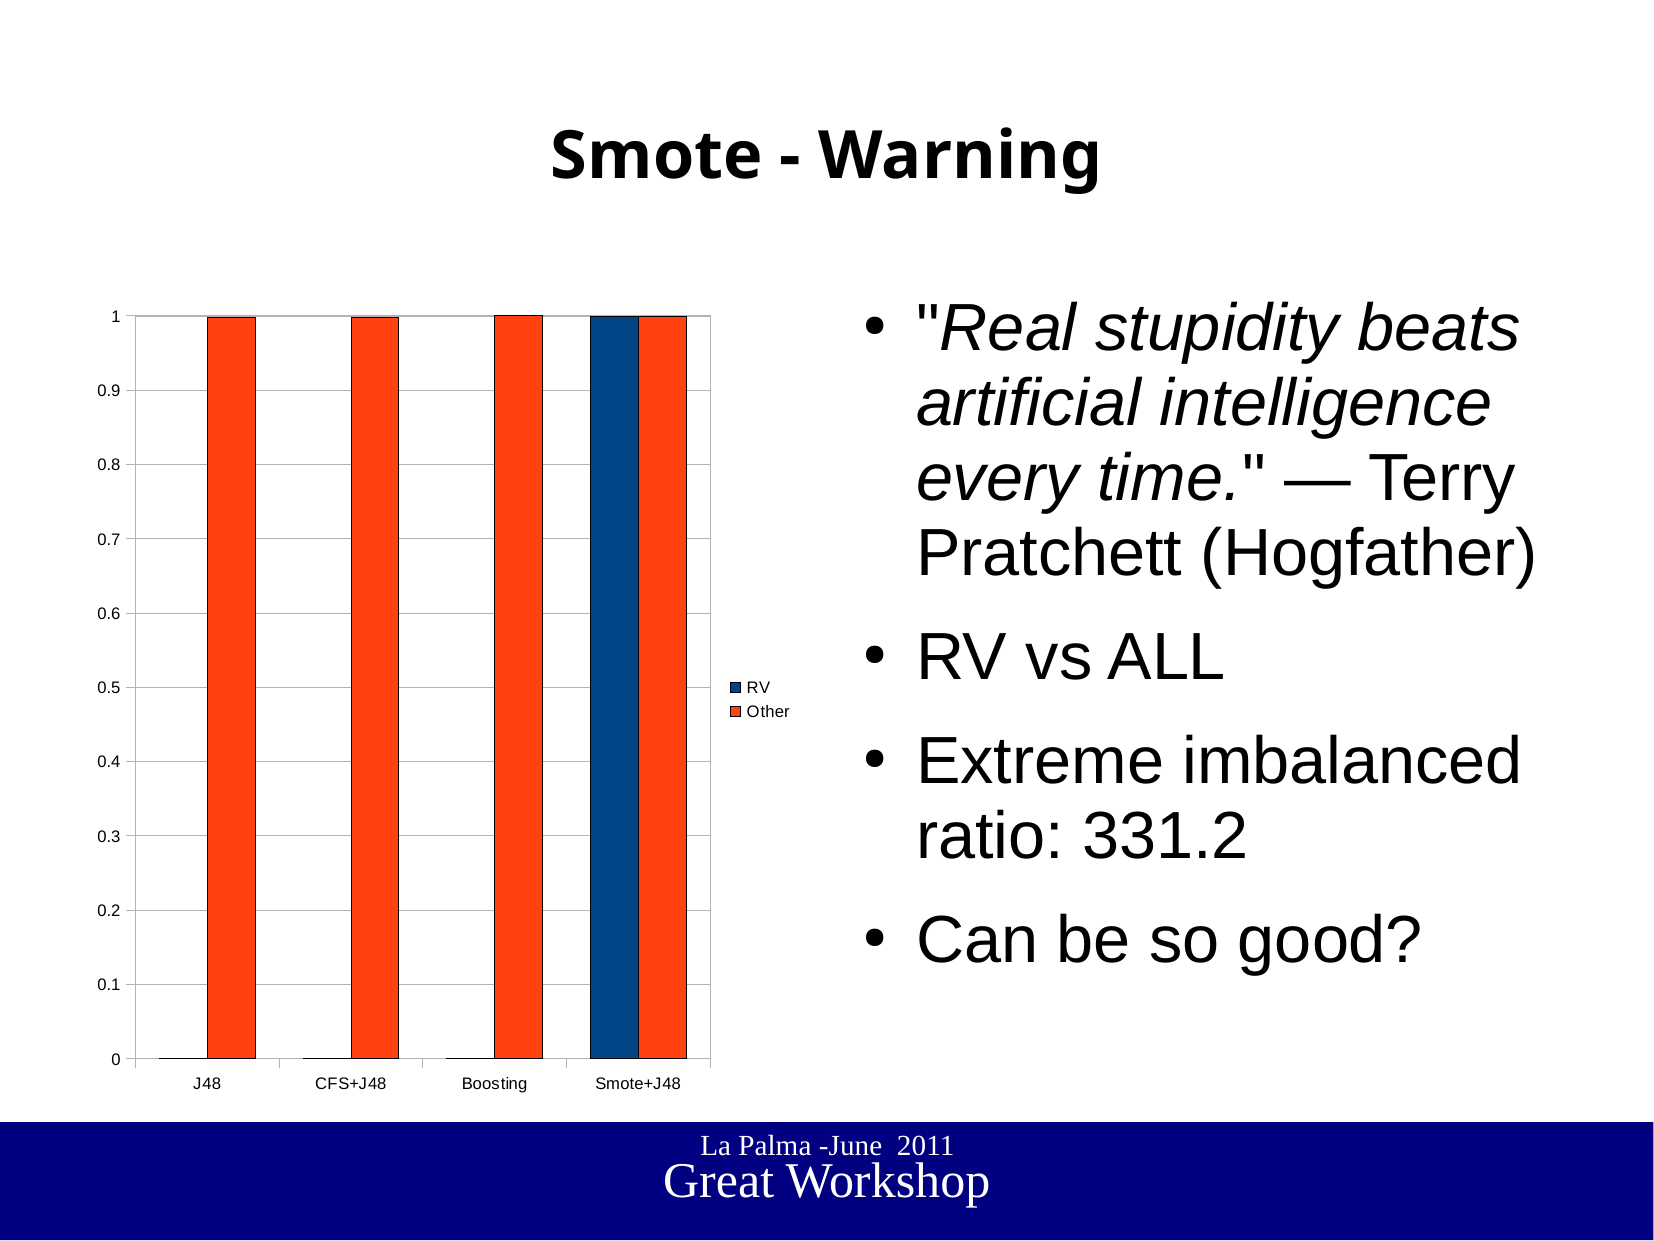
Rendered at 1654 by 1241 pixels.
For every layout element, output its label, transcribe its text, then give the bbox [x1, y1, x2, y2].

chart [82, 290, 809, 1109]
title Smote - Warning [82, 56, 1571, 250]
list "Real stupidity beats artificial intelligence every time." — Terry Pratchett (Hogfather) RV vs ALL Extreme imbalanced ratio: 331.2 Can be so good? [845, 290, 1572, 1094]
